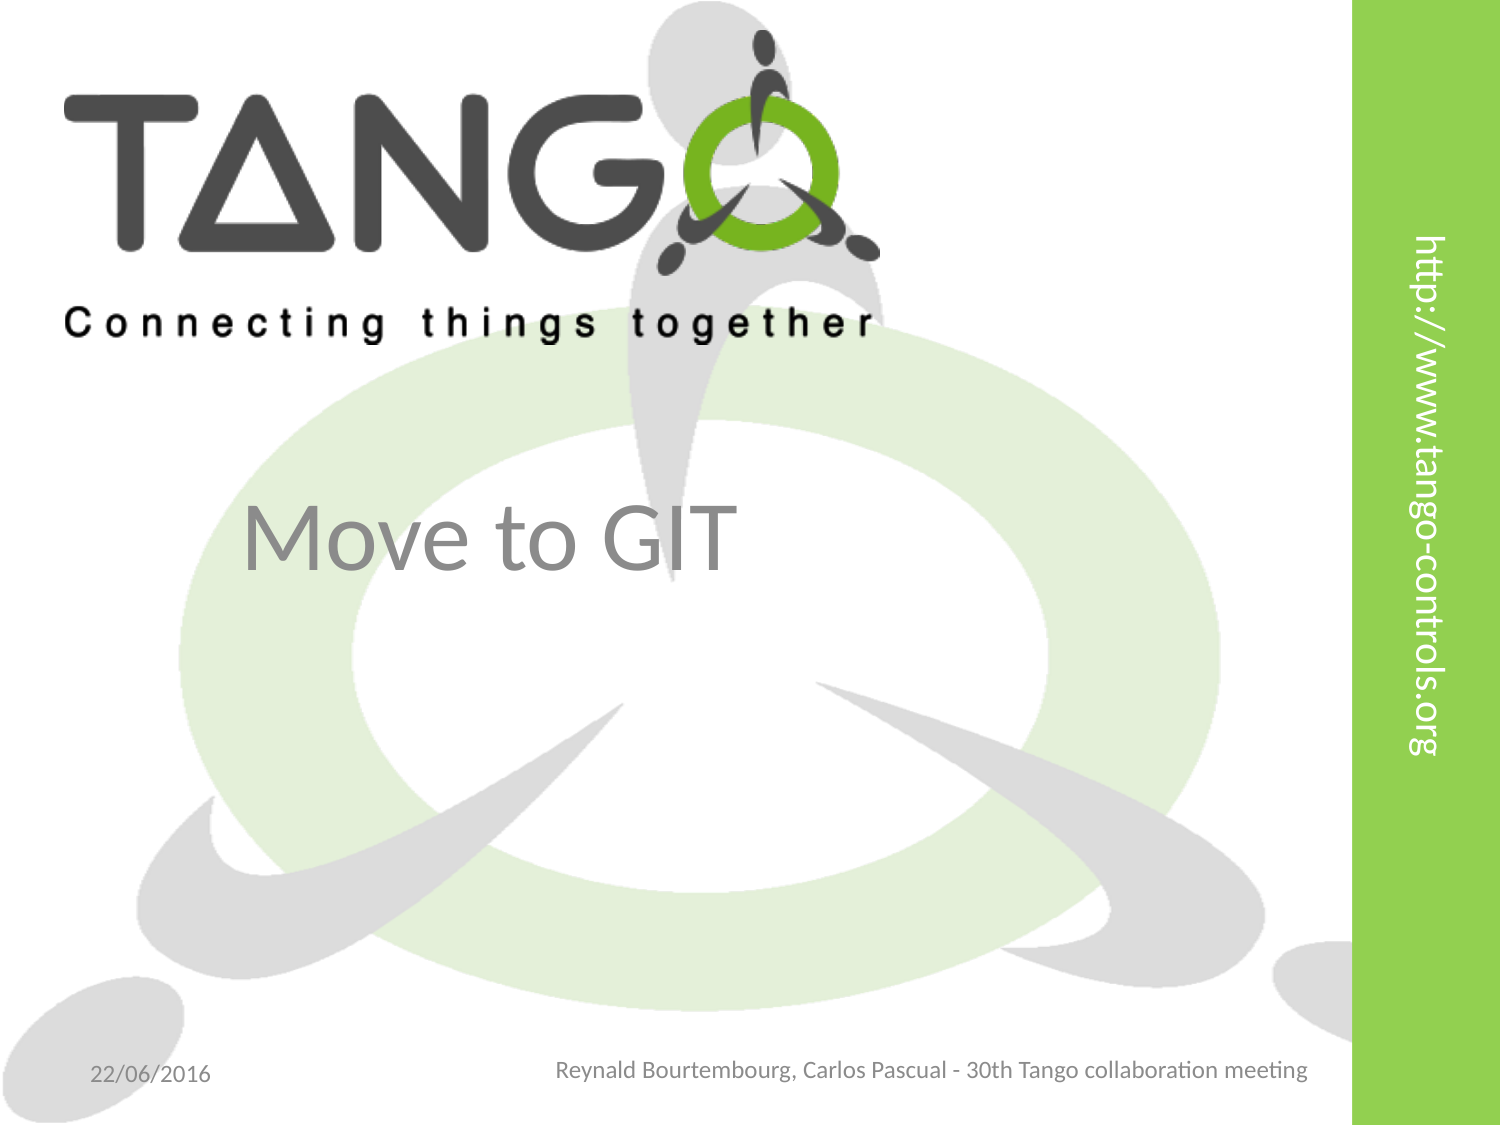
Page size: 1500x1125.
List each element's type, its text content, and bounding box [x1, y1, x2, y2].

footer Reynald Bourtembourg, Carlos Pascual - 30th Tango collaboration meeting [512, 1037, 1352, 1100]
text_box [1352, 0, 1500, 1125]
text_box http://www.tango-controls.org [1400, 219, 1466, 811]
picture [0, 0, 1352, 1125]
slide_number 22/06/2016 [75, 1042, 425, 1103]
slide_number <number> [1074, 1042, 1352, 1103]
subtitle Move to GIT [225, 462, 1275, 775]
